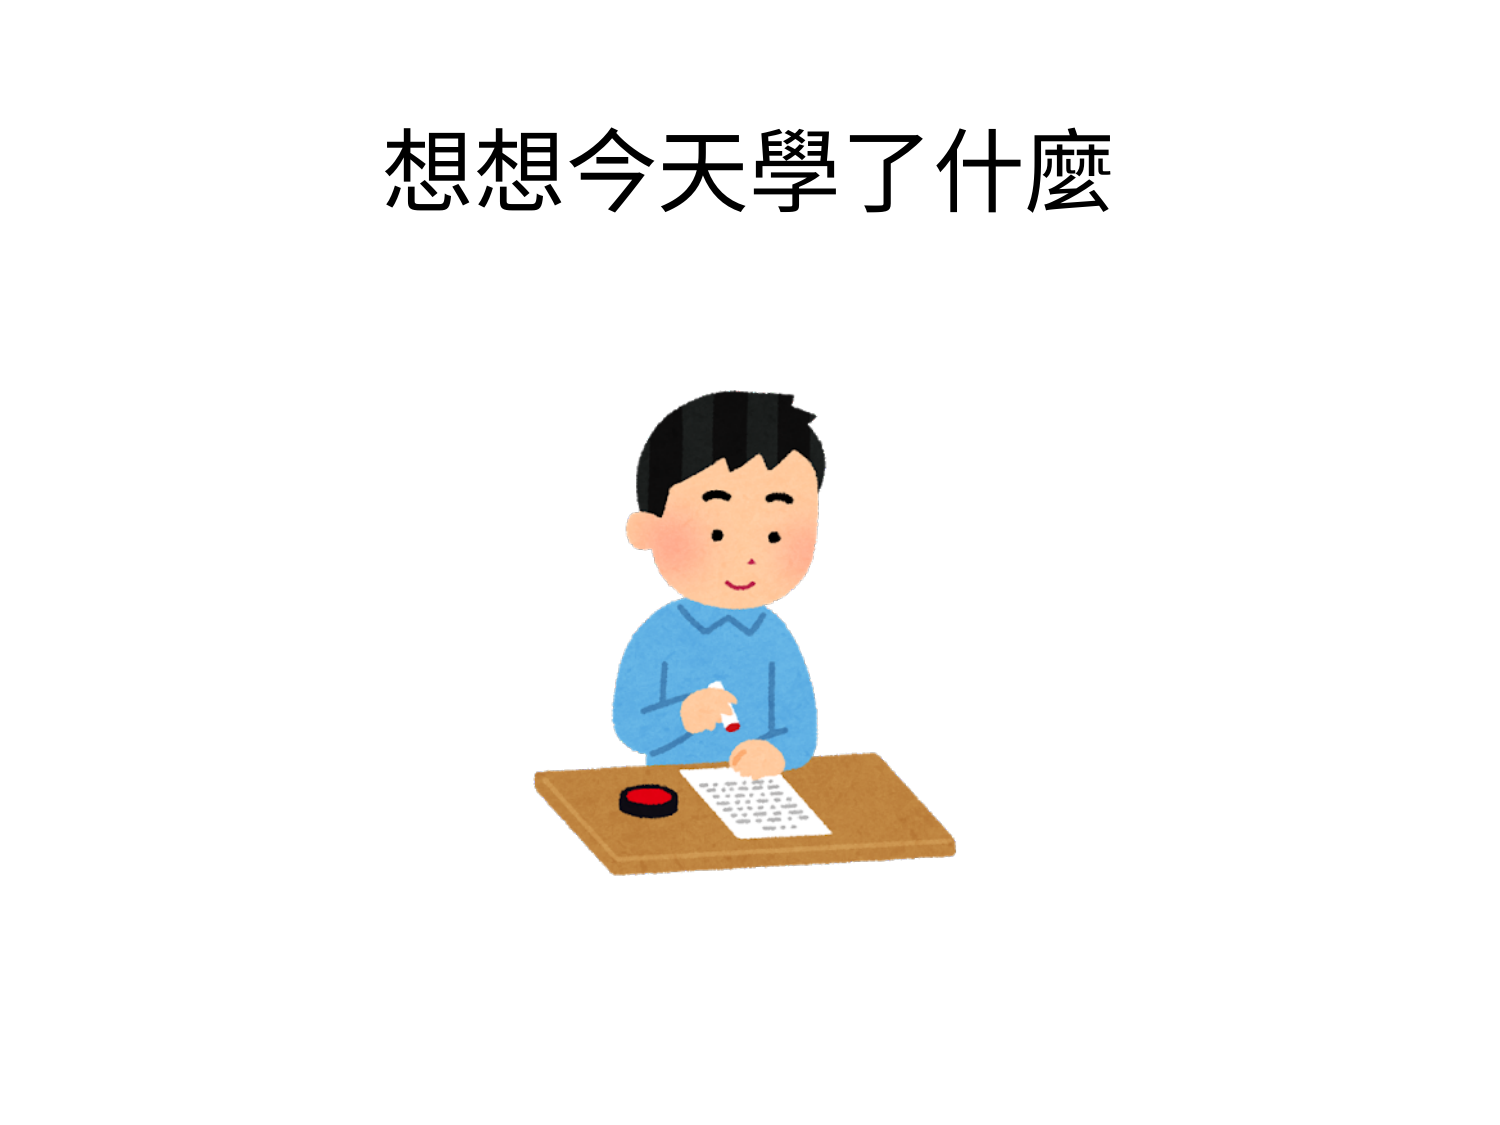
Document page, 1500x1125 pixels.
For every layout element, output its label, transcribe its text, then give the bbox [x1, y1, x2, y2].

picture [499, 380, 1001, 894]
title 想想今天學了什麼 [103, 59, 1397, 278]
